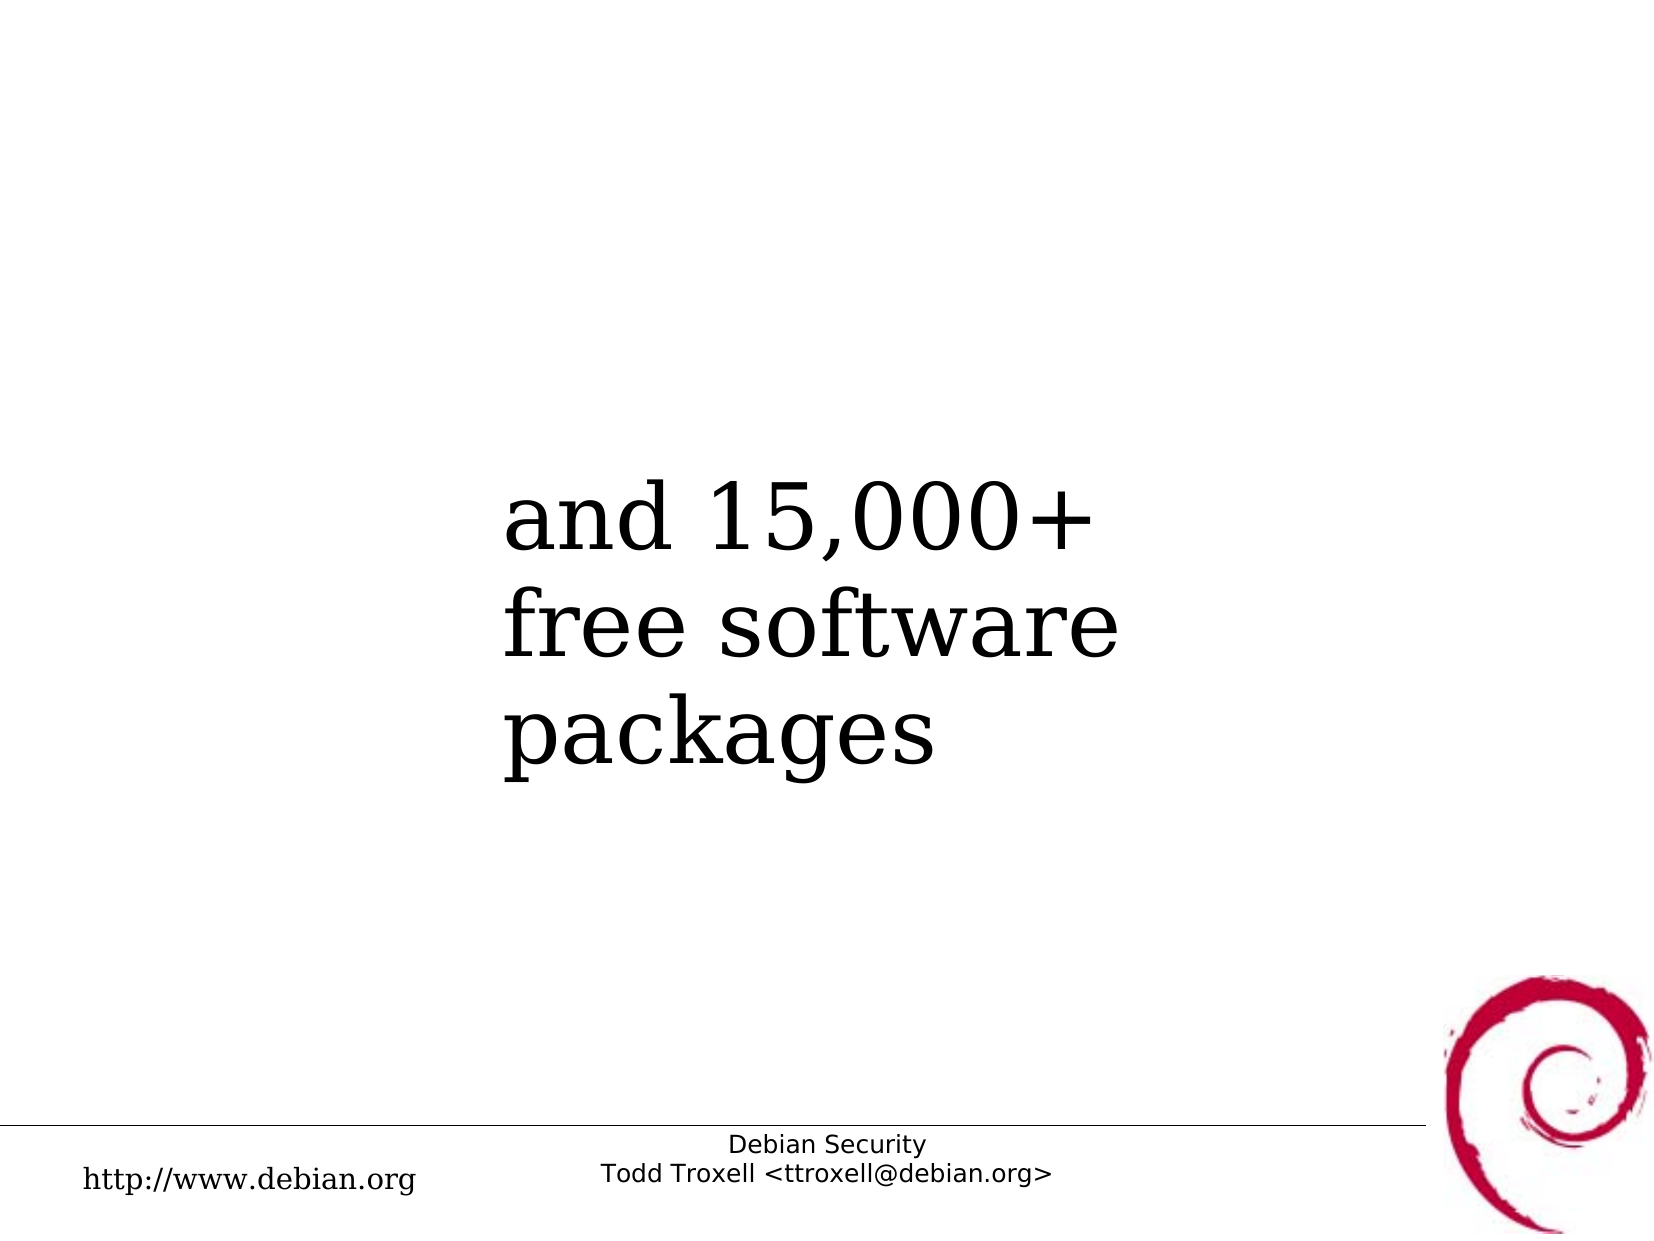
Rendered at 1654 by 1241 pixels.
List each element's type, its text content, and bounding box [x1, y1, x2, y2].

picture [1443, 975, 1654, 1234]
text_box and 15,000+ free software packages [487, 457, 1163, 793]
